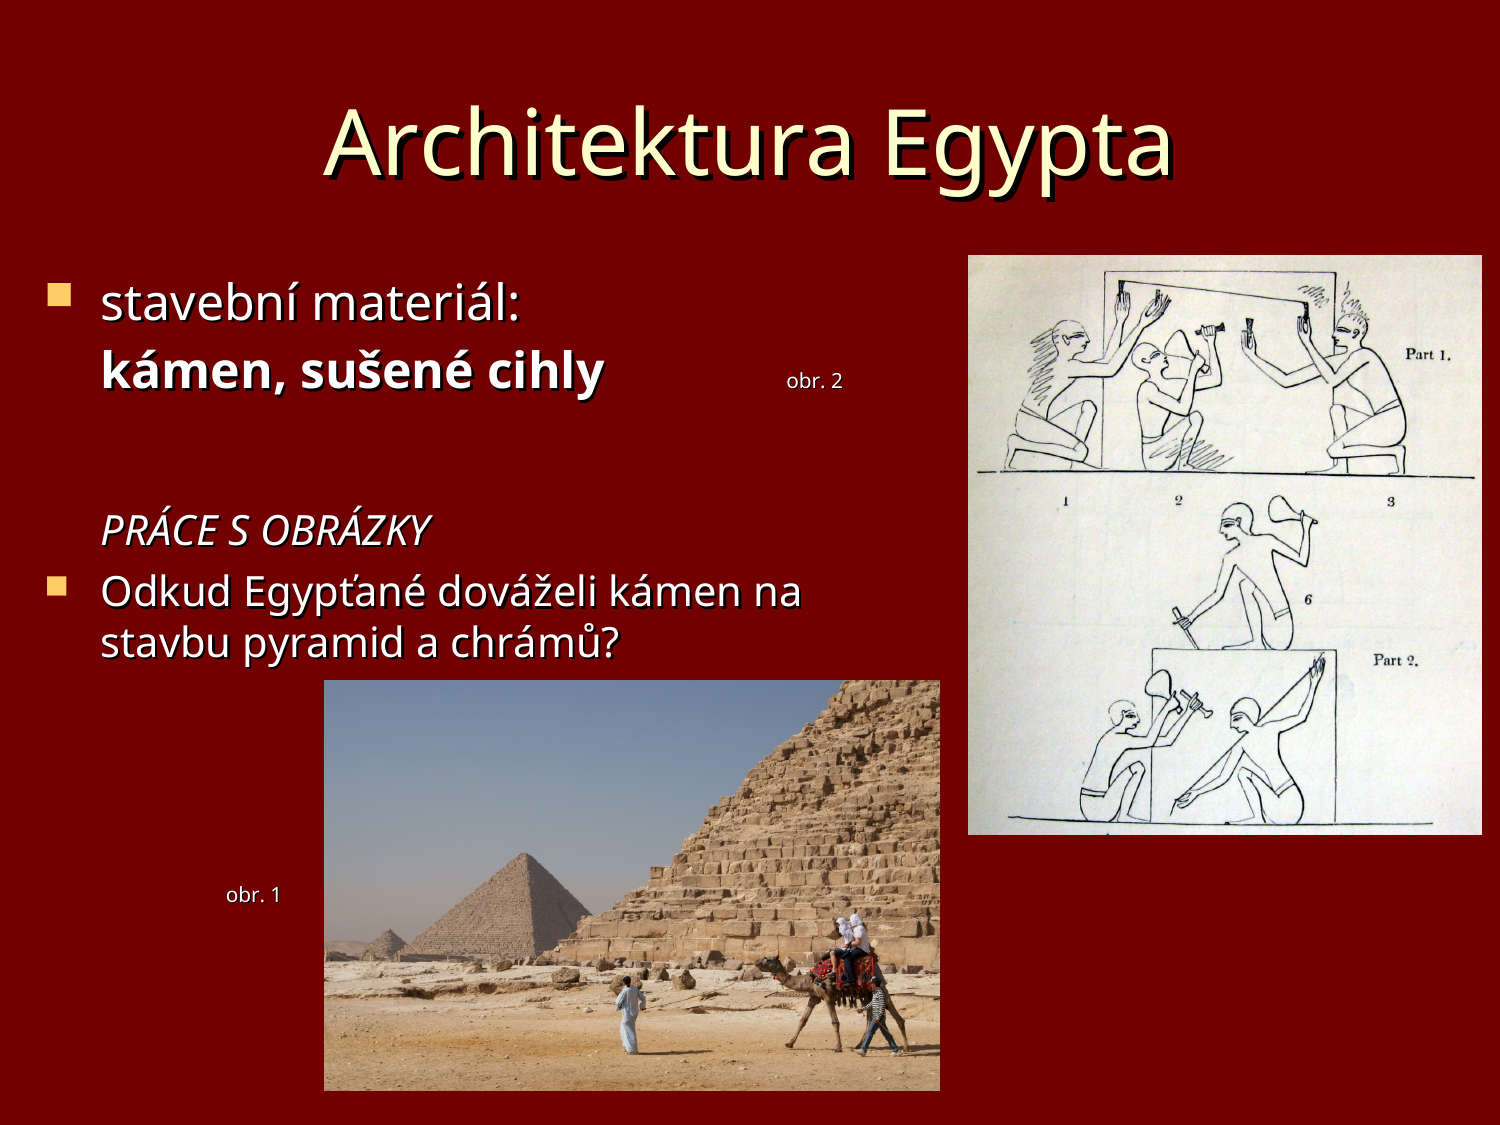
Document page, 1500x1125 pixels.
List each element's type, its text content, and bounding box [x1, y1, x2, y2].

title Architektura Egypta [75, 45, 1426, 233]
text_box [968, 255, 1482, 835]
list stavební materiál: kámen, sušené cihly obr. 2 PRÁCE S OBRÁZKY Odkud Egypťané dováželi kámen na stavbu pyramid a chrámů? obr. 1 [29, 262, 916, 1125]
text_box [324, 680, 940, 1091]
